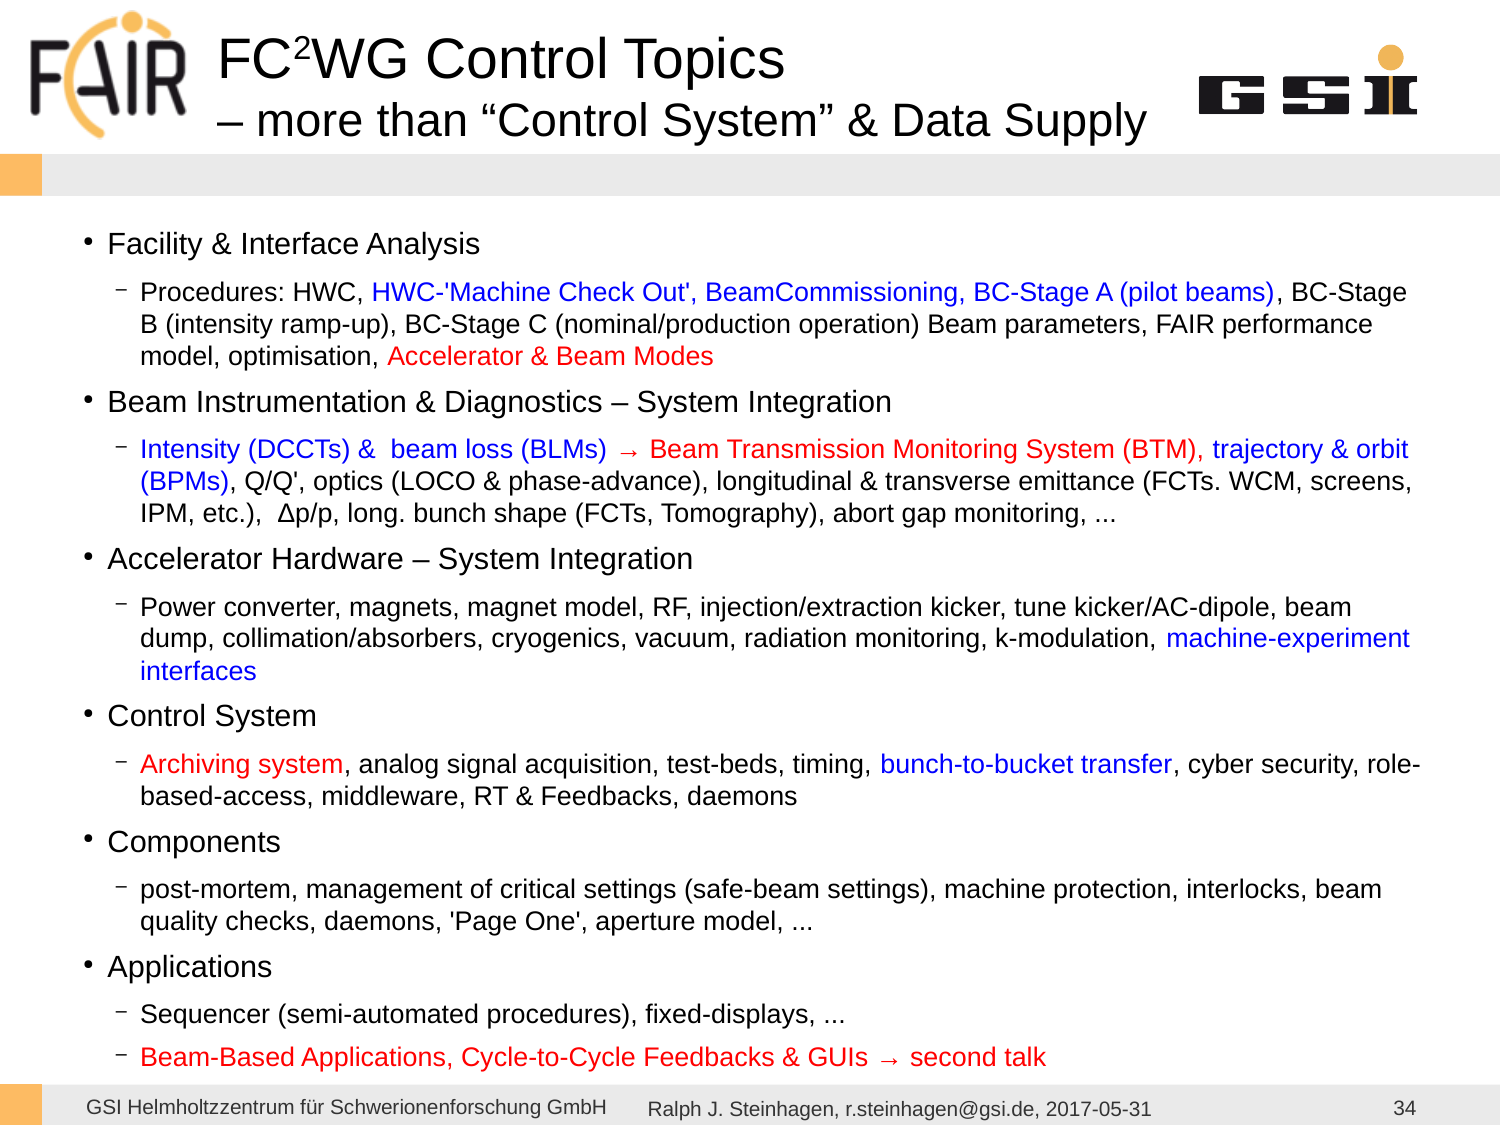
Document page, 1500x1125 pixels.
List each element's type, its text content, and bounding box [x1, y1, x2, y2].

picture [1197, 42, 1419, 117]
picture [30, 9, 187, 141]
list Facility & Interface Analysis Procedures: HWC, HWC-'Machine Check Out', BeamCommissioning, BC-Stage A (pilot beams), BC-Stage B (intensity ramp-up), BC-Stage C (nominal/production operation) Beam parameters, FAIR performance model, optimisation, Accelerator & Beam Modes Beam Instrumentation & Diagnostics – System Integration Intensity (DCCTs) & beam loss (BLMs) → Beam Transmission Monitoring System (BTM), trajectory & orbit (BPMs), Q/Q', optics (LOCO & phase-advance), longitudinal & transverse emittance (FCTs. WCM, screens, IPM, etc.), Δp/p, long. bunch shape (FCTs, Tomography), abort gap monitoring, ... Accelerator Hardware – System Integration Power converter, magnets, magnet model, RF, injection/extraction kicker, tune kicker/AC-dipole, beam dump, collimation/absorbers, cryogenics, vacuum, radiation monitoring, k-modulation, machine-experiment interfaces Control System Archiving system, analog signal acquisition, test-beds, timing, bunch-to-bucket transfer, cyber security, role-based-access, middleware, RT & Feedbacks, daemons Components post-mortem, management of critical settings (safe-beam settings), machine protection, interlocks, beam quality checks, daemons, 'Page One', aperture model, ... Applications Sequencer (semi-automated procedures), fixed-displays, ... Beam-Based Applications, Cycle-to-Cycle Feedbacks & GUIs → second talk [75, 224, 1425, 1075]
title FC2WG Control Topics – more than “Control System” & Data Supply [217, 20, 1180, 147]
